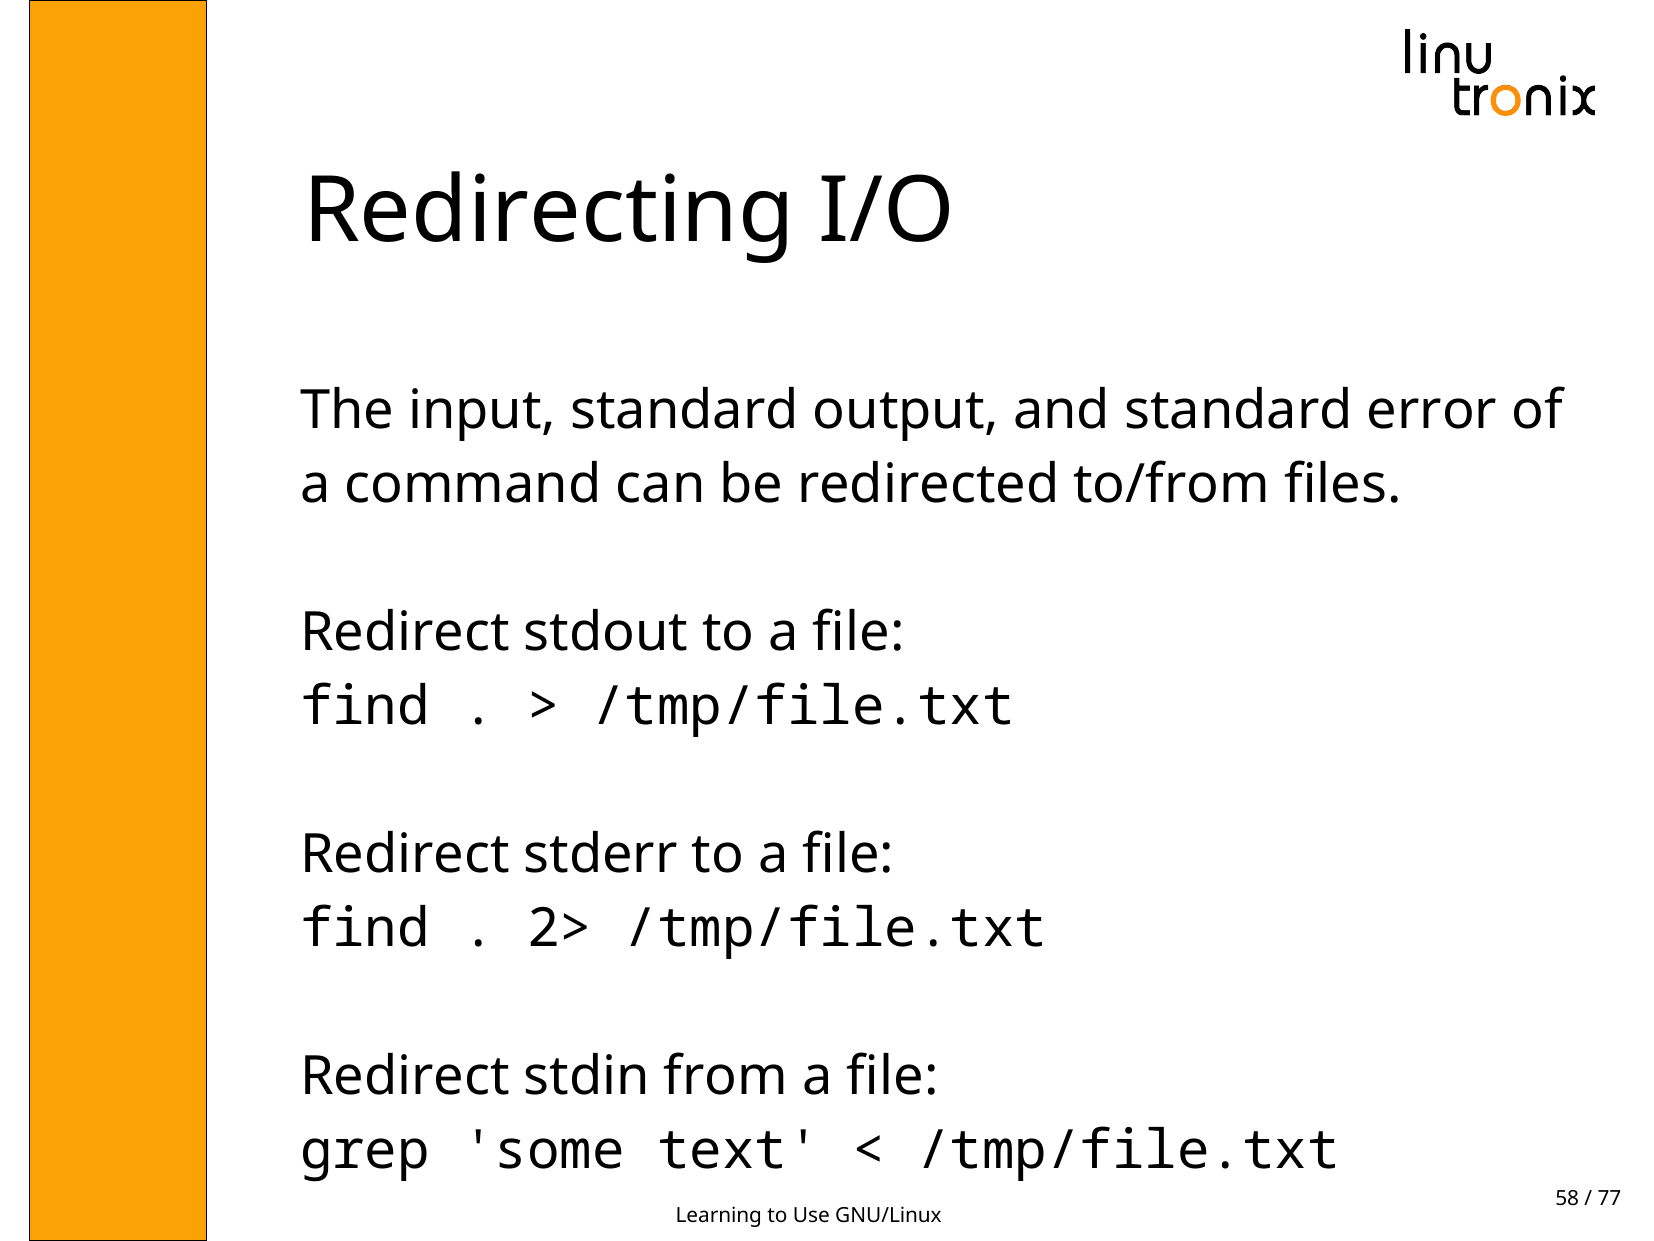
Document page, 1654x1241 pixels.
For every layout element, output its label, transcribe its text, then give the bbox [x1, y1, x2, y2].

picture [1405, 29, 1595, 116]
text_box Redirecting I/O [303, 143, 983, 263]
text_box The input, standard output, and standard error of a command can be redirected to/from files. Redirect stdout to a file: find . > /tmp/file.txt Redirect stderr to a file: find . 2> /tmp/file.txt Redirect stdin from a file: grep 'some text' < /tmp/file.txt [300, 370, 1643, 1152]
